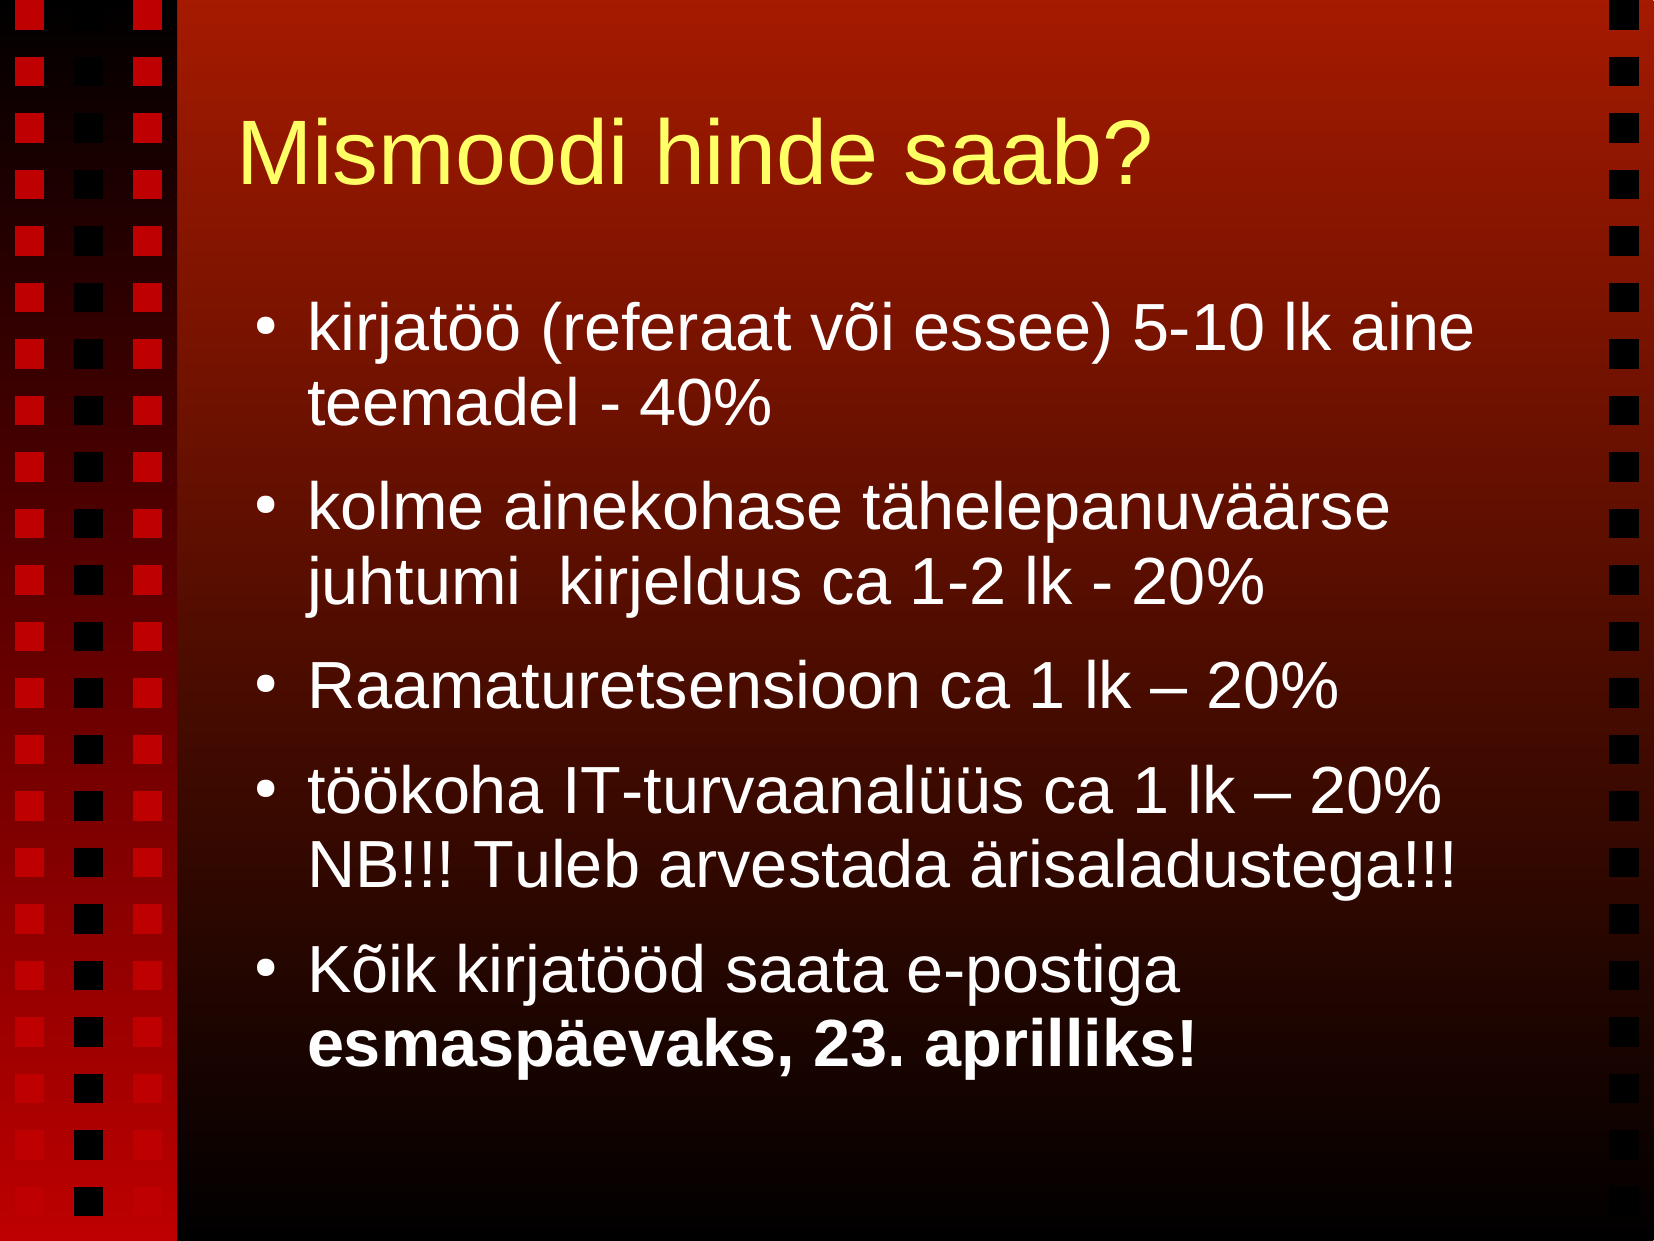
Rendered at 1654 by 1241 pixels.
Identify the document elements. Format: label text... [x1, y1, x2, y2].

list kirjatöö (referaat või essee) 5-10 lk aine teemadel - 40% kolme ainekohase tähelepanuväärse juhtumi kirjeldus ca 1-2 lk - 20% Raamaturetsensioon ca 1 lk – 20% töökoha IT-turvaanalüüs ca 1 lk – 20% NB!!! Tuleb arvestada ärisaladustega!!! Kõik kirjatööd saata e-postiga esmaspäevaks, 23. aprilliks! [236, 290, 1571, 1109]
title Mismoodi hinde saab? [236, 49, 1571, 257]
